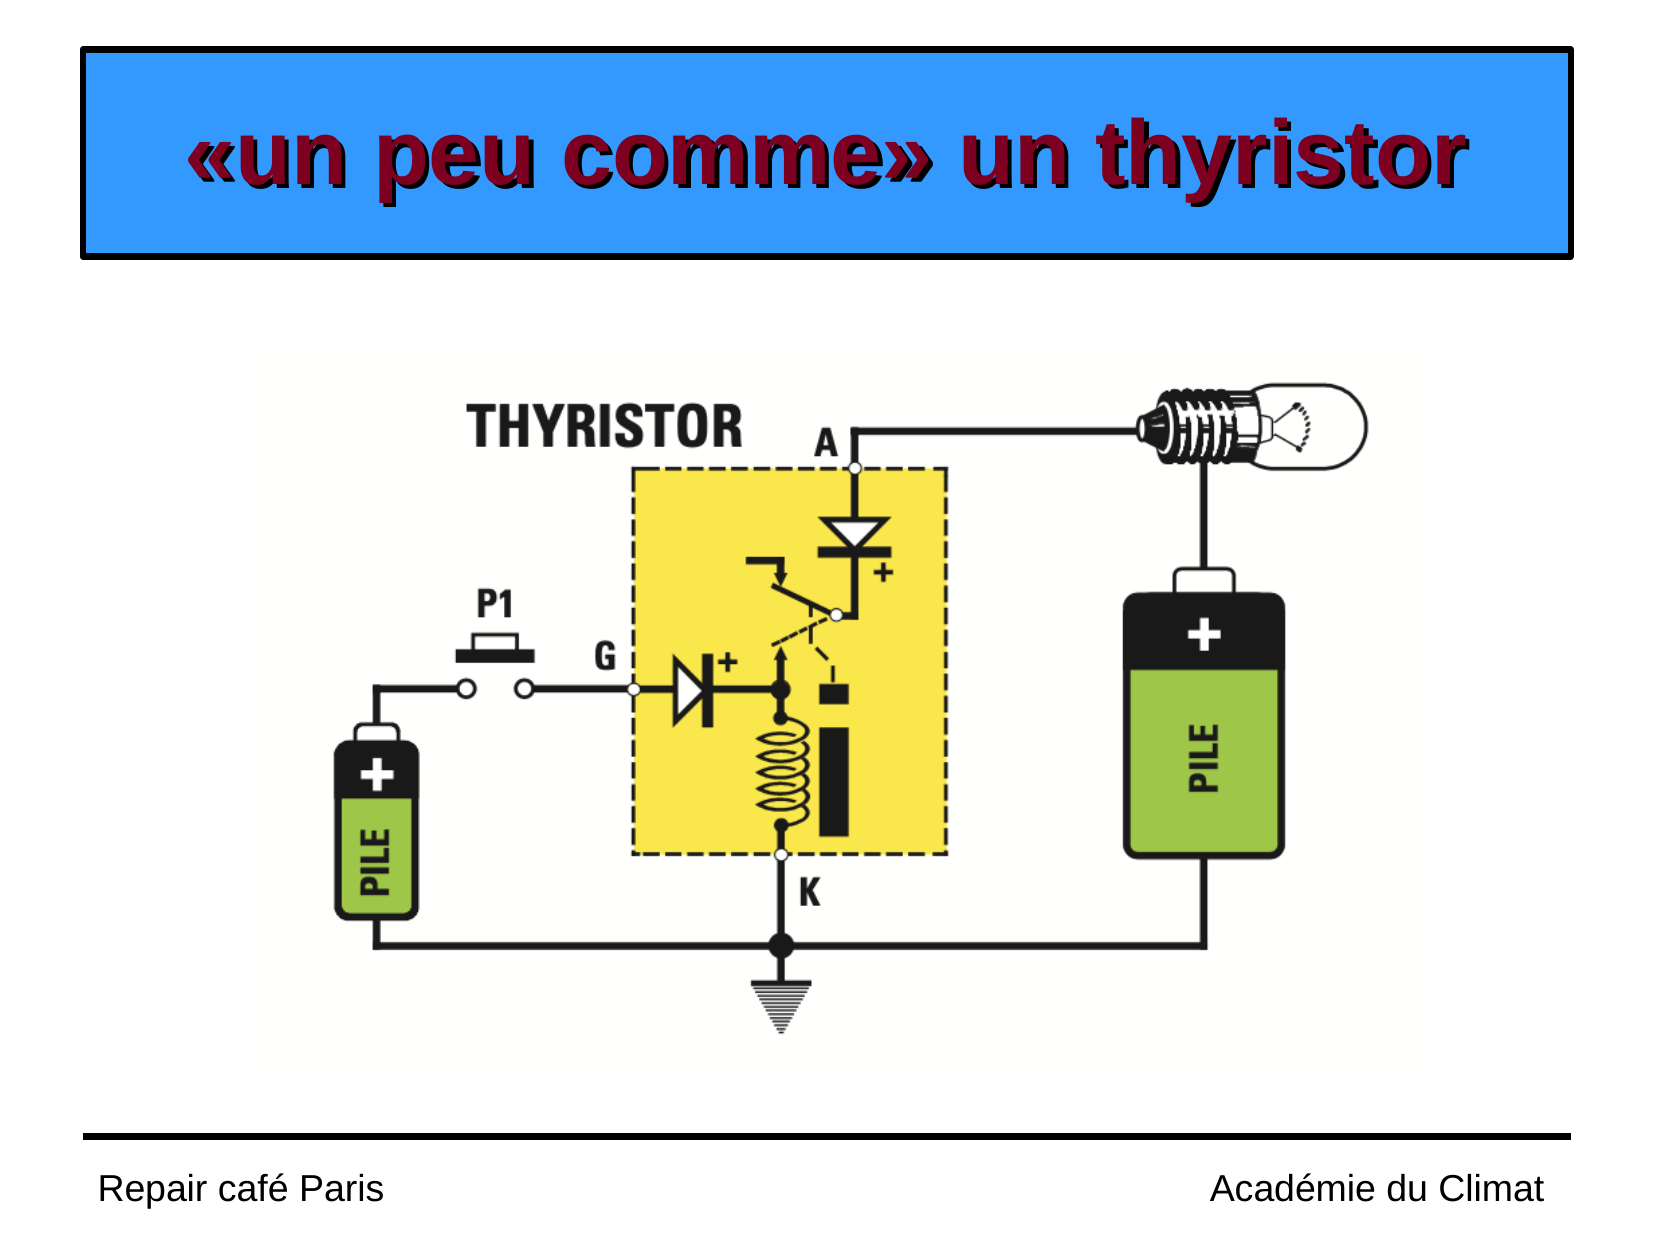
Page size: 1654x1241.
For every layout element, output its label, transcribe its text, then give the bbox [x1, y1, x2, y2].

text_box Repair café Paris Académie du Climat [82, 1160, 1571, 1217]
title «un peu comme» un thyristor [82, 49, 1571, 257]
picture [248, 345, 1429, 1075]
